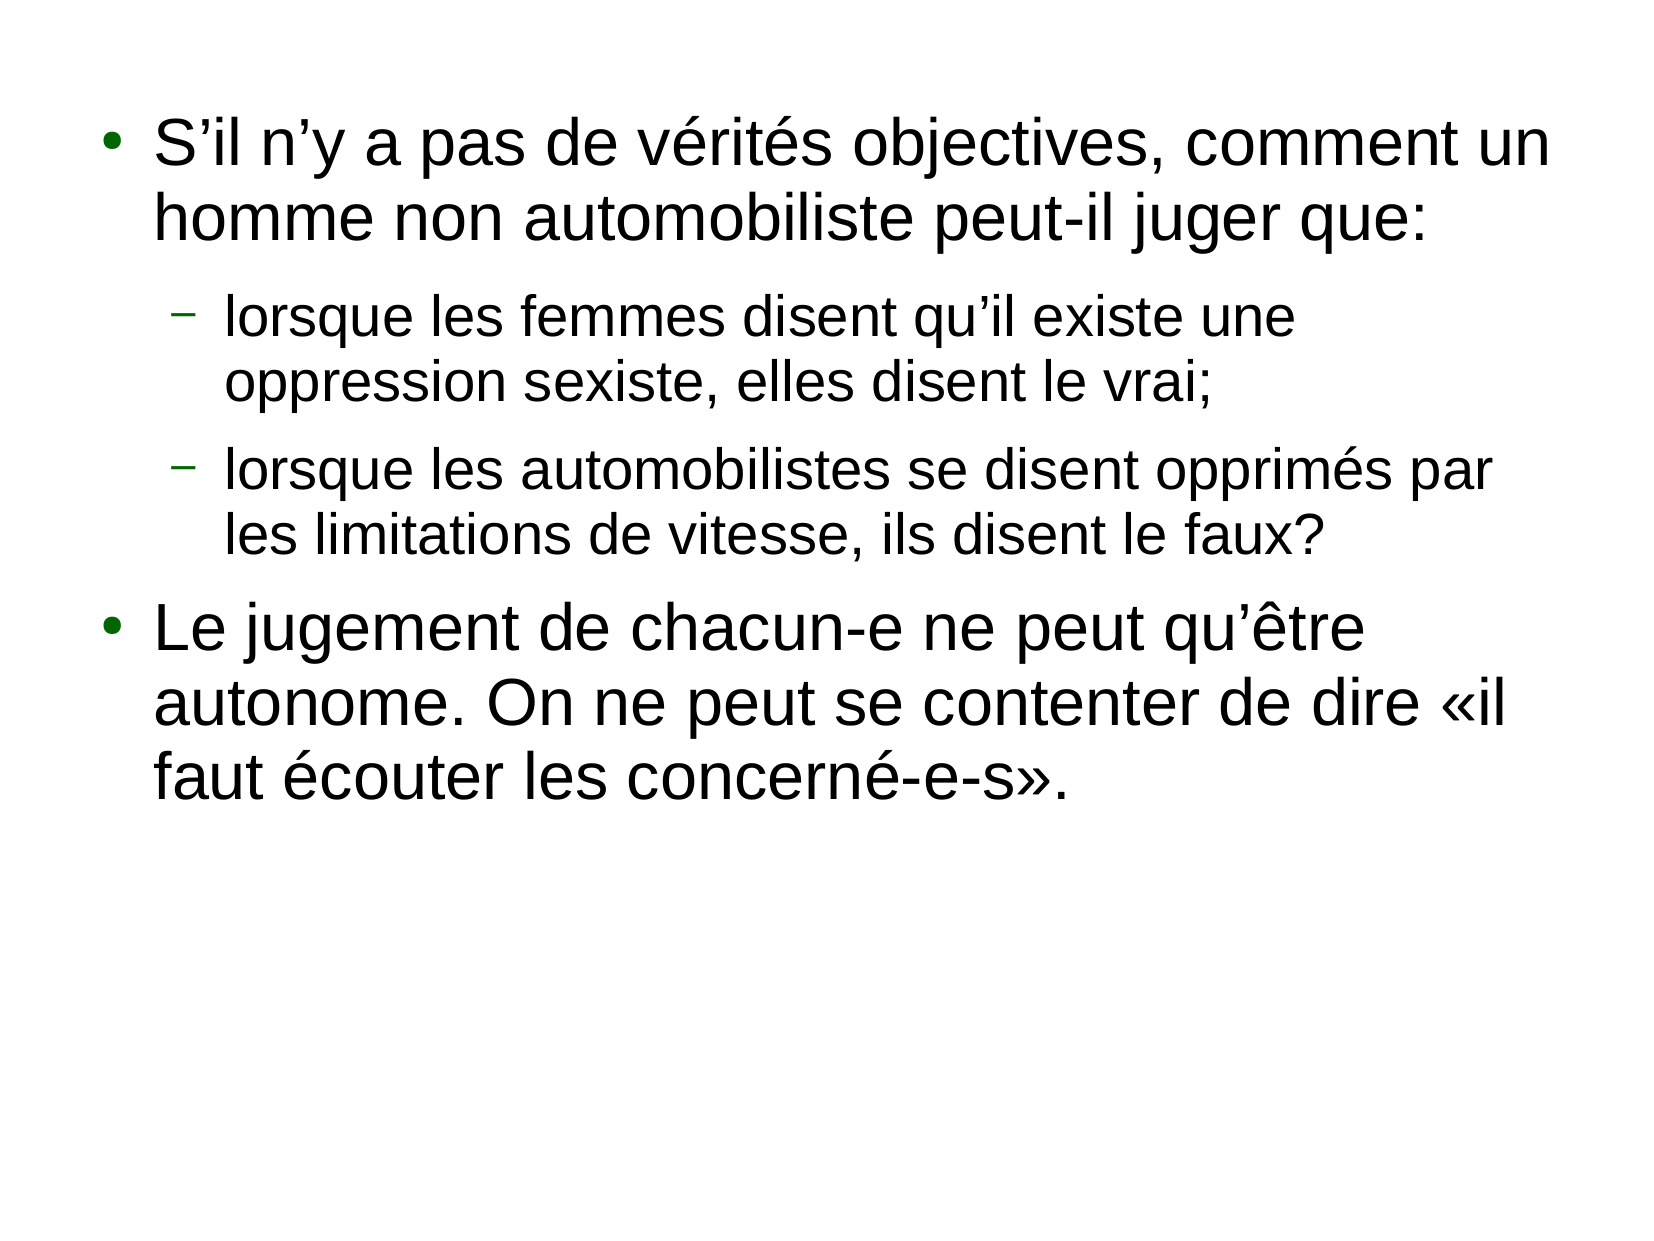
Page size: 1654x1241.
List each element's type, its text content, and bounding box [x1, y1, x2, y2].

list S’il n’y a pas de vérités objectives, comment un homme non automobiliste peut-il juger que: lorsque les femmes disent qu’il existe une oppression sexiste, elles disent le vrai; lorsque les automobilistes se disent opprimés par les limitations de vitesse, ils disent le faux? Le jugement de chacun-e ne peut qu’être autonome. On ne peut se contenter de dire «il faut écouter les concerné-e-s». [82, 105, 1571, 1171]
